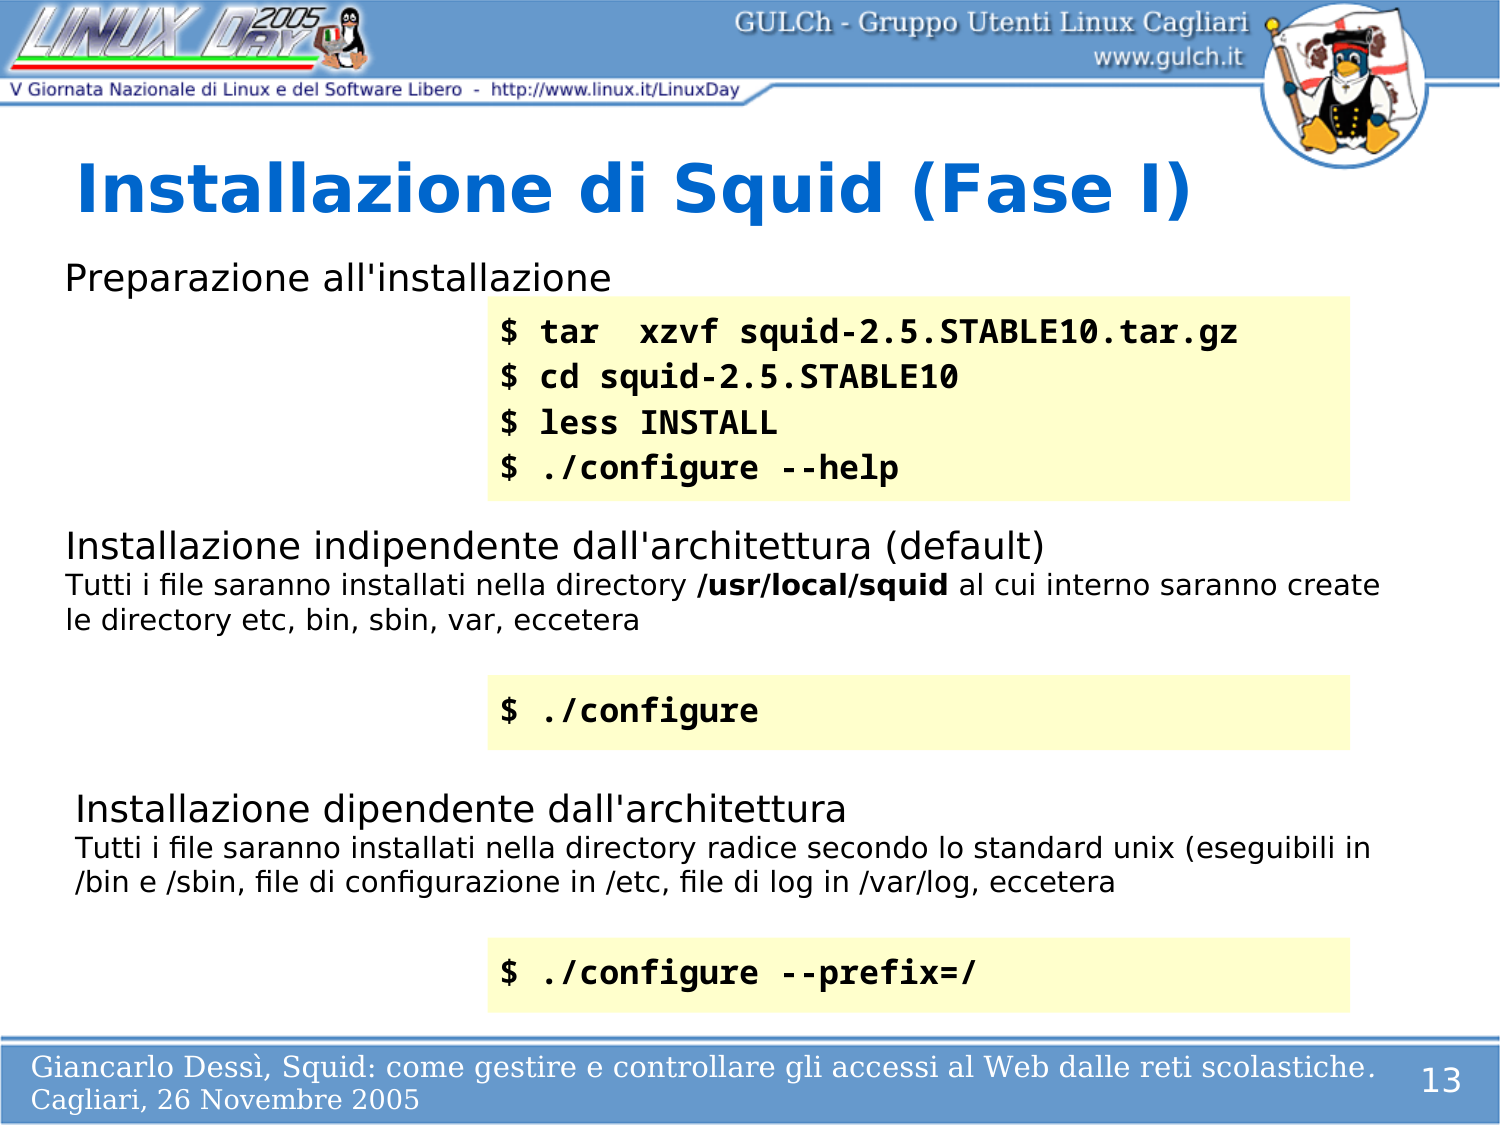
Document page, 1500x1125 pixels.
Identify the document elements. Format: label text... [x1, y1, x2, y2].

text_box Installazione indipendente dall'architettura (default) Tutti i file saranno installati nella directory /usr/local/squid al cui interno saranno create le directory etc, bin, sbin, var, eccetera [65, 525, 1388, 638]
text_box $ ./configure [487, 675, 1351, 751]
text_box Installazione di Squid (Fase I) [75, 150, 1195, 229]
text_box $ ./configure --prefix=/ [487, 937, 1351, 1013]
text_box Preparazione all'installazione [64, 256, 601, 300]
text_box $ tar xzvf squid-2.5.STABLE10.tar.gz $ cd squid-2.5.STABLE10 $ less INSTALL $ ./configure --help [487, 296, 1351, 488]
text_box Installazione dipendente dall'architettura Tutti i file saranno installati nella directory radice secondo lo standard unix (eseguibili in /bin e /sbin, file di configurazione in /etc, file di log in /var/log, eccetera [75, 787, 1378, 900]
picture [0, 0, 1500, 1125]
